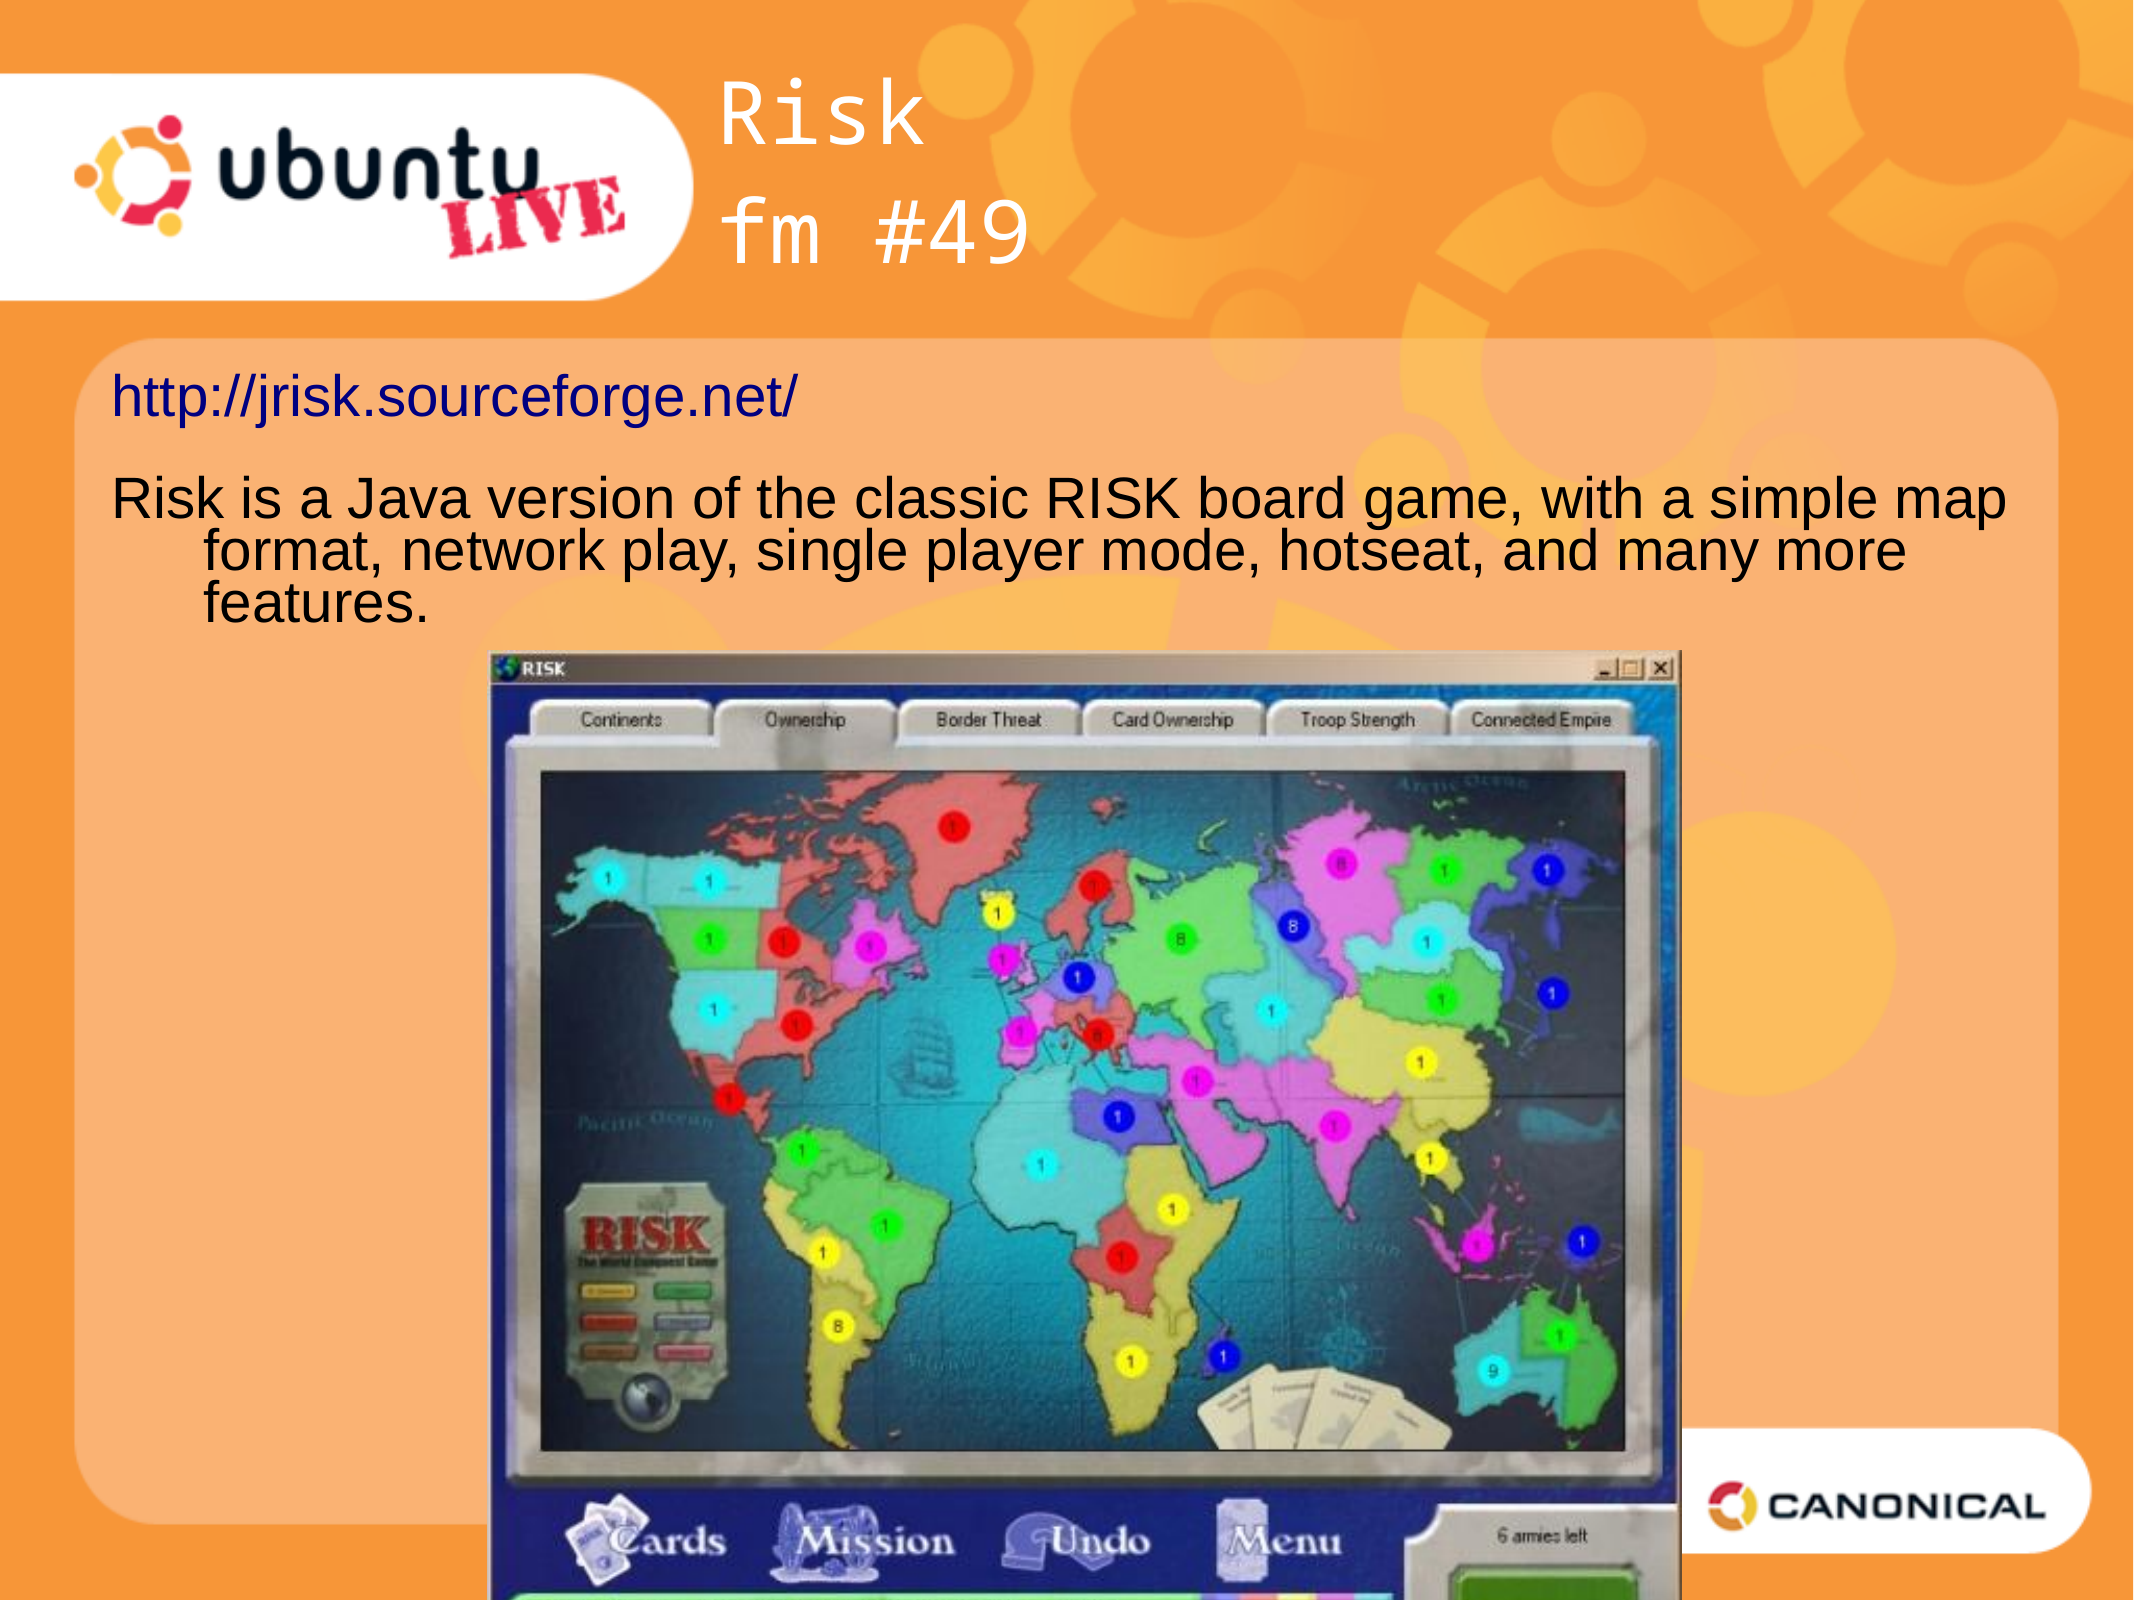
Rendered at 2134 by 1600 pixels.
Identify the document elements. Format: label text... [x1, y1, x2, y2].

picture [0, 0, 2134, 1600]
list http://jrisk.sourceforge.net/ Risk is a Java version of the classic RISK board game, with a simple map format, network play, single player mode, hotseat, and many more features. [66, 375, 2026, 1388]
title Risk fm #49 [712, 47, 2134, 294]
